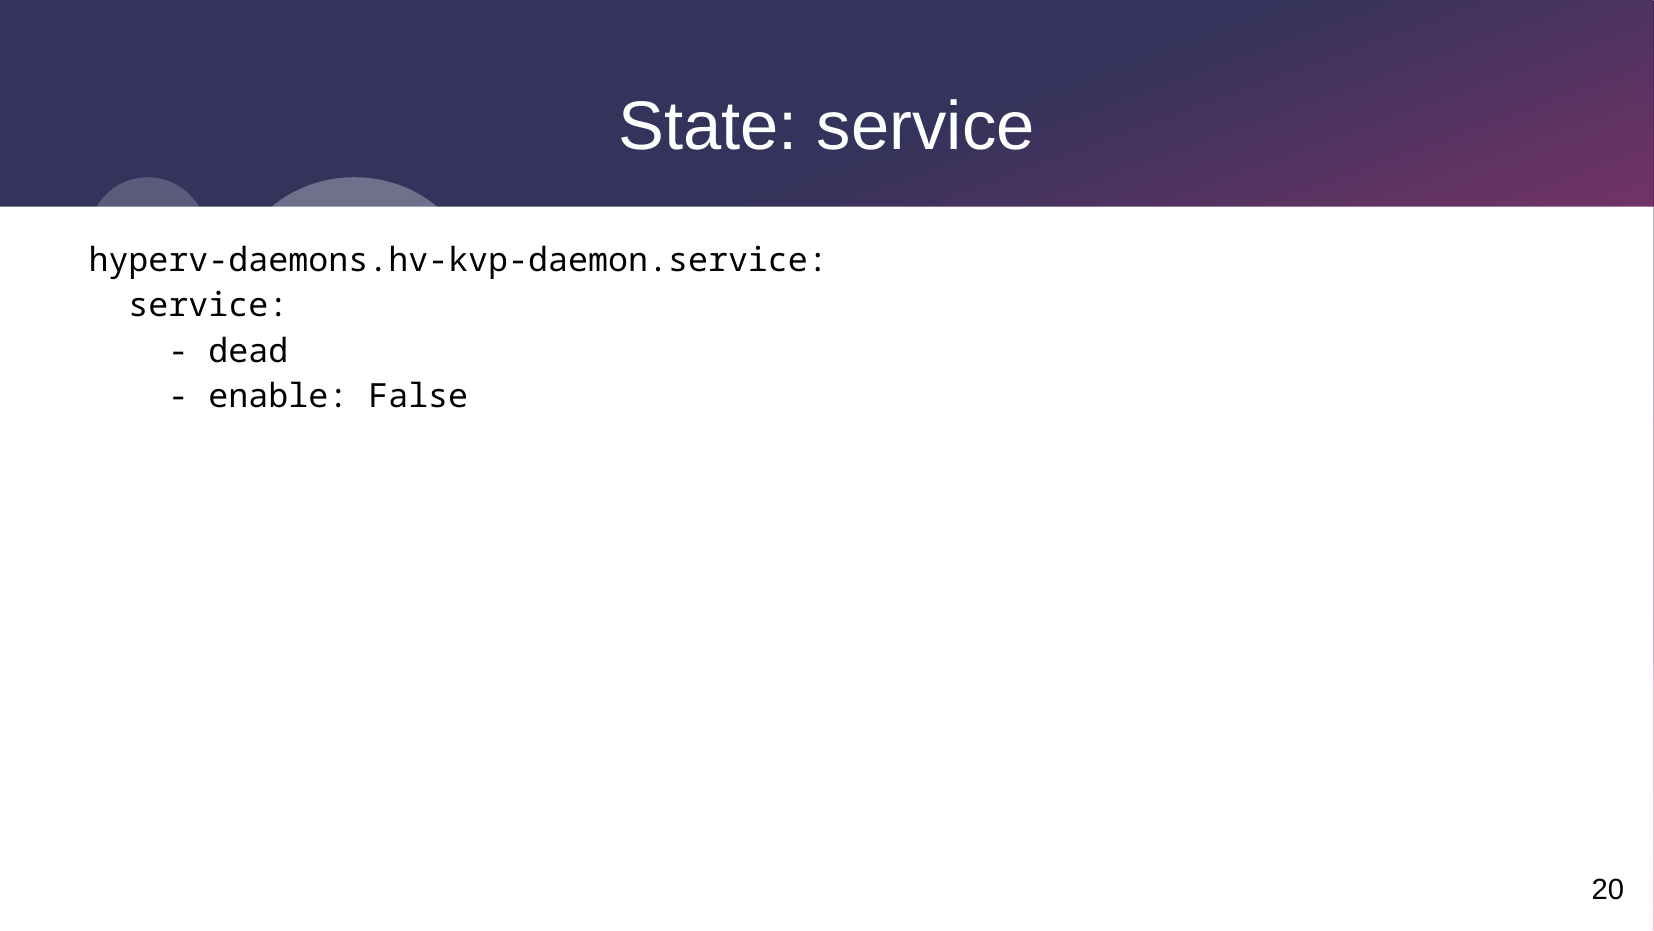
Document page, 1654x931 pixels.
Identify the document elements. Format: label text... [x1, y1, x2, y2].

list hyperv-daemons.hv-kvp-daemon.service: service: - dead - enable: False [88, 236, 1565, 827]
title State: service [88, 44, 1565, 207]
